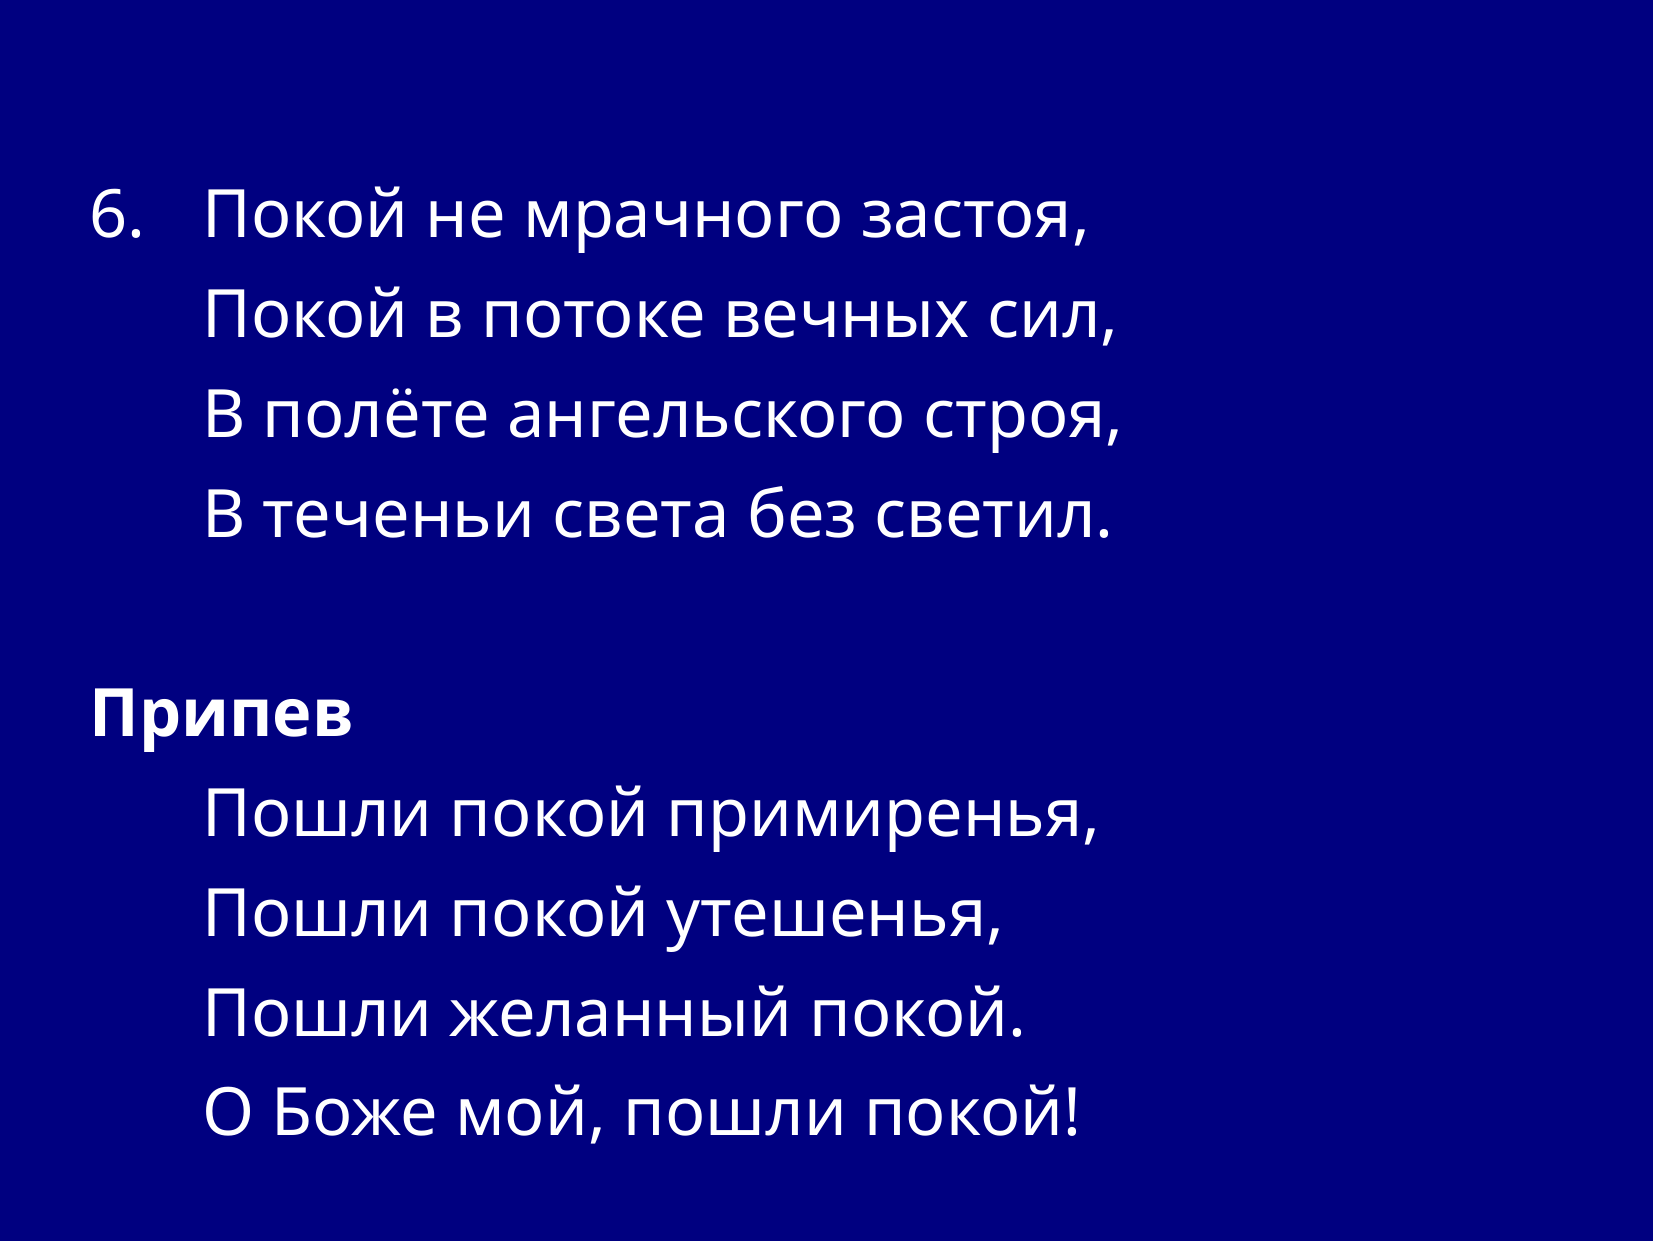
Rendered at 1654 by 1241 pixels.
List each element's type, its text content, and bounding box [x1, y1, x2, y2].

text_box 6. Покой не мрачного застоя, Покой в потоке вечных сил, В полёте ангельского строя, В теченьи света без светил. Припев Пошли покой примиренья, Пошли покой утешенья, Пошли желанный покой. О Боже мой, пошли покой! [75, 150, 1576, 1163]
